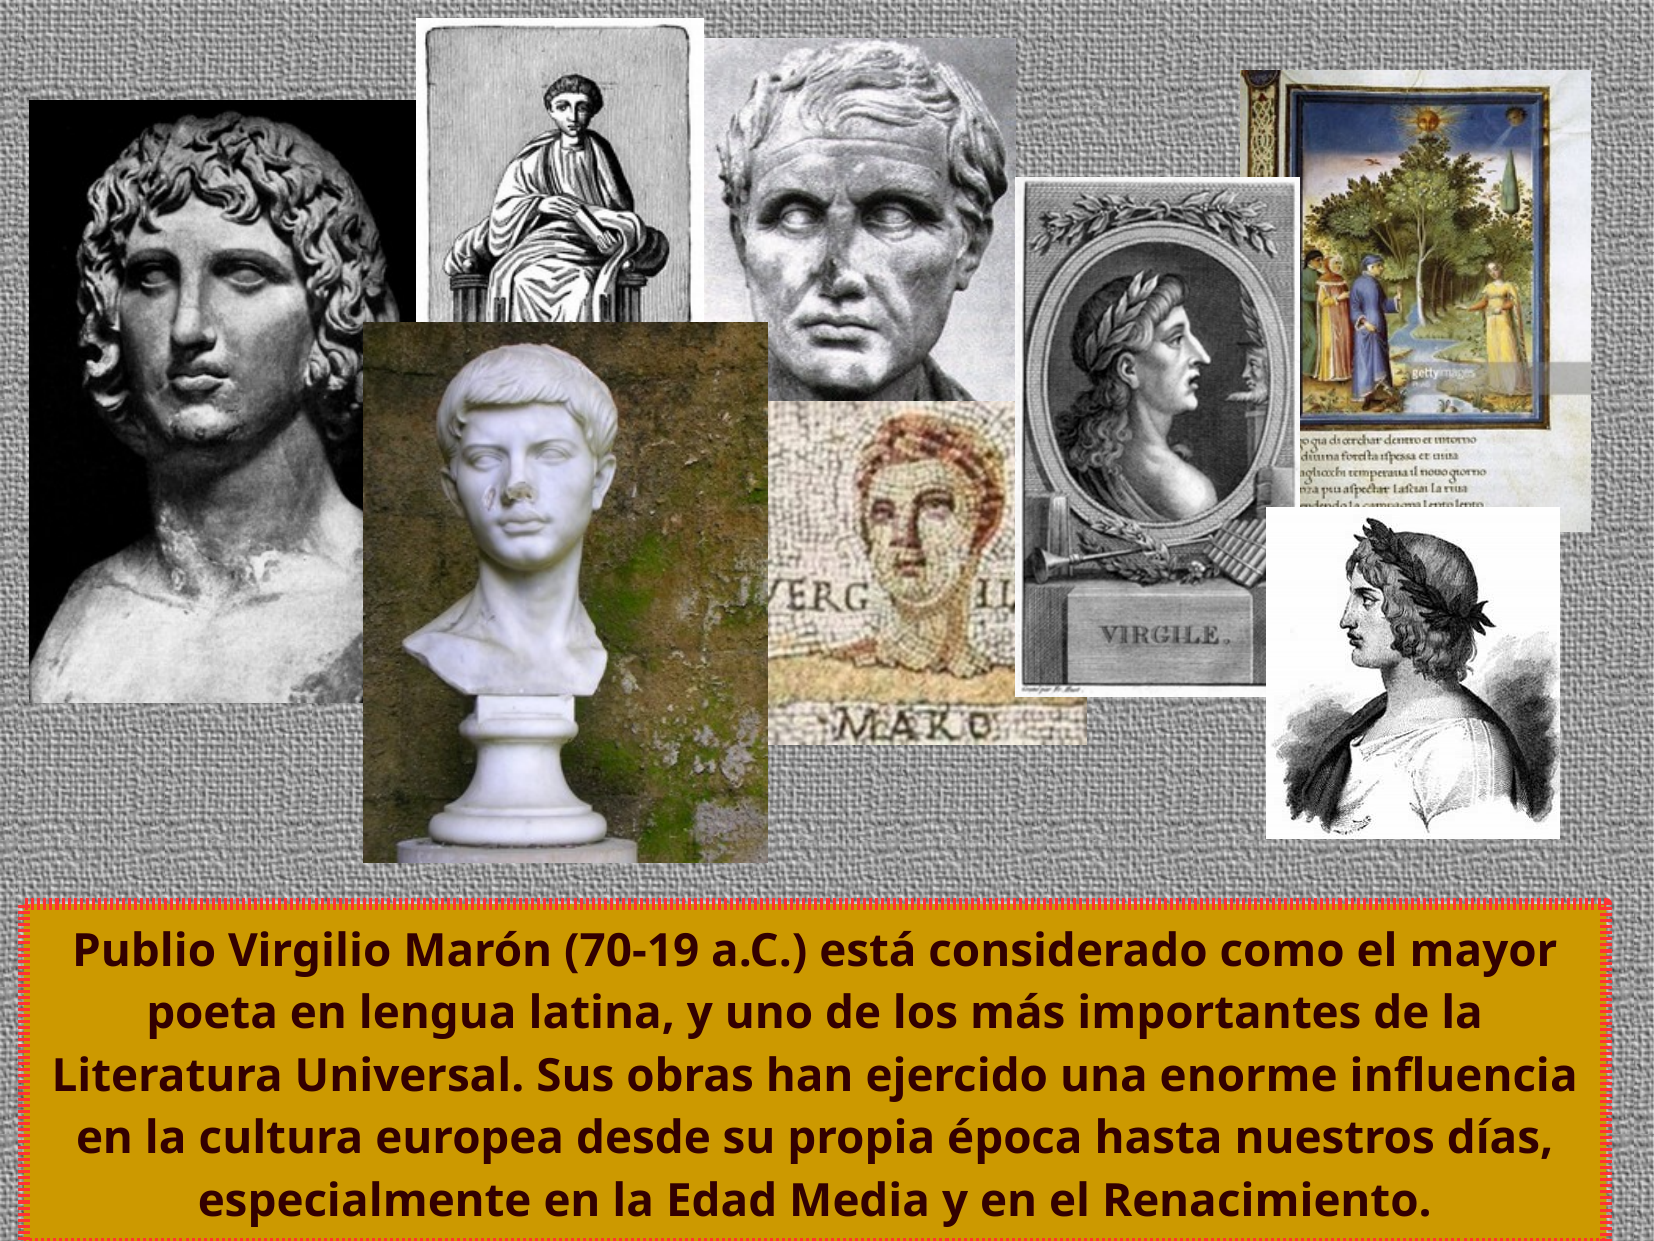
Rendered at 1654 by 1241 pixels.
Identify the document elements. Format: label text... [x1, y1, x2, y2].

text_box Publio Virgilio Marón (70-19 a.C.) está considerado como el mayor poeta en lengua latina, y uno de los más importantes de la Literatura Universal. Sus obras han ejercido una enorme influencia en la cultura europea desde su propia época hasta nuestros días, especialmente en la Edad Media y en el Renacimiento. [23, 904, 1607, 1208]
picture [0, 0, 1654, 1241]
